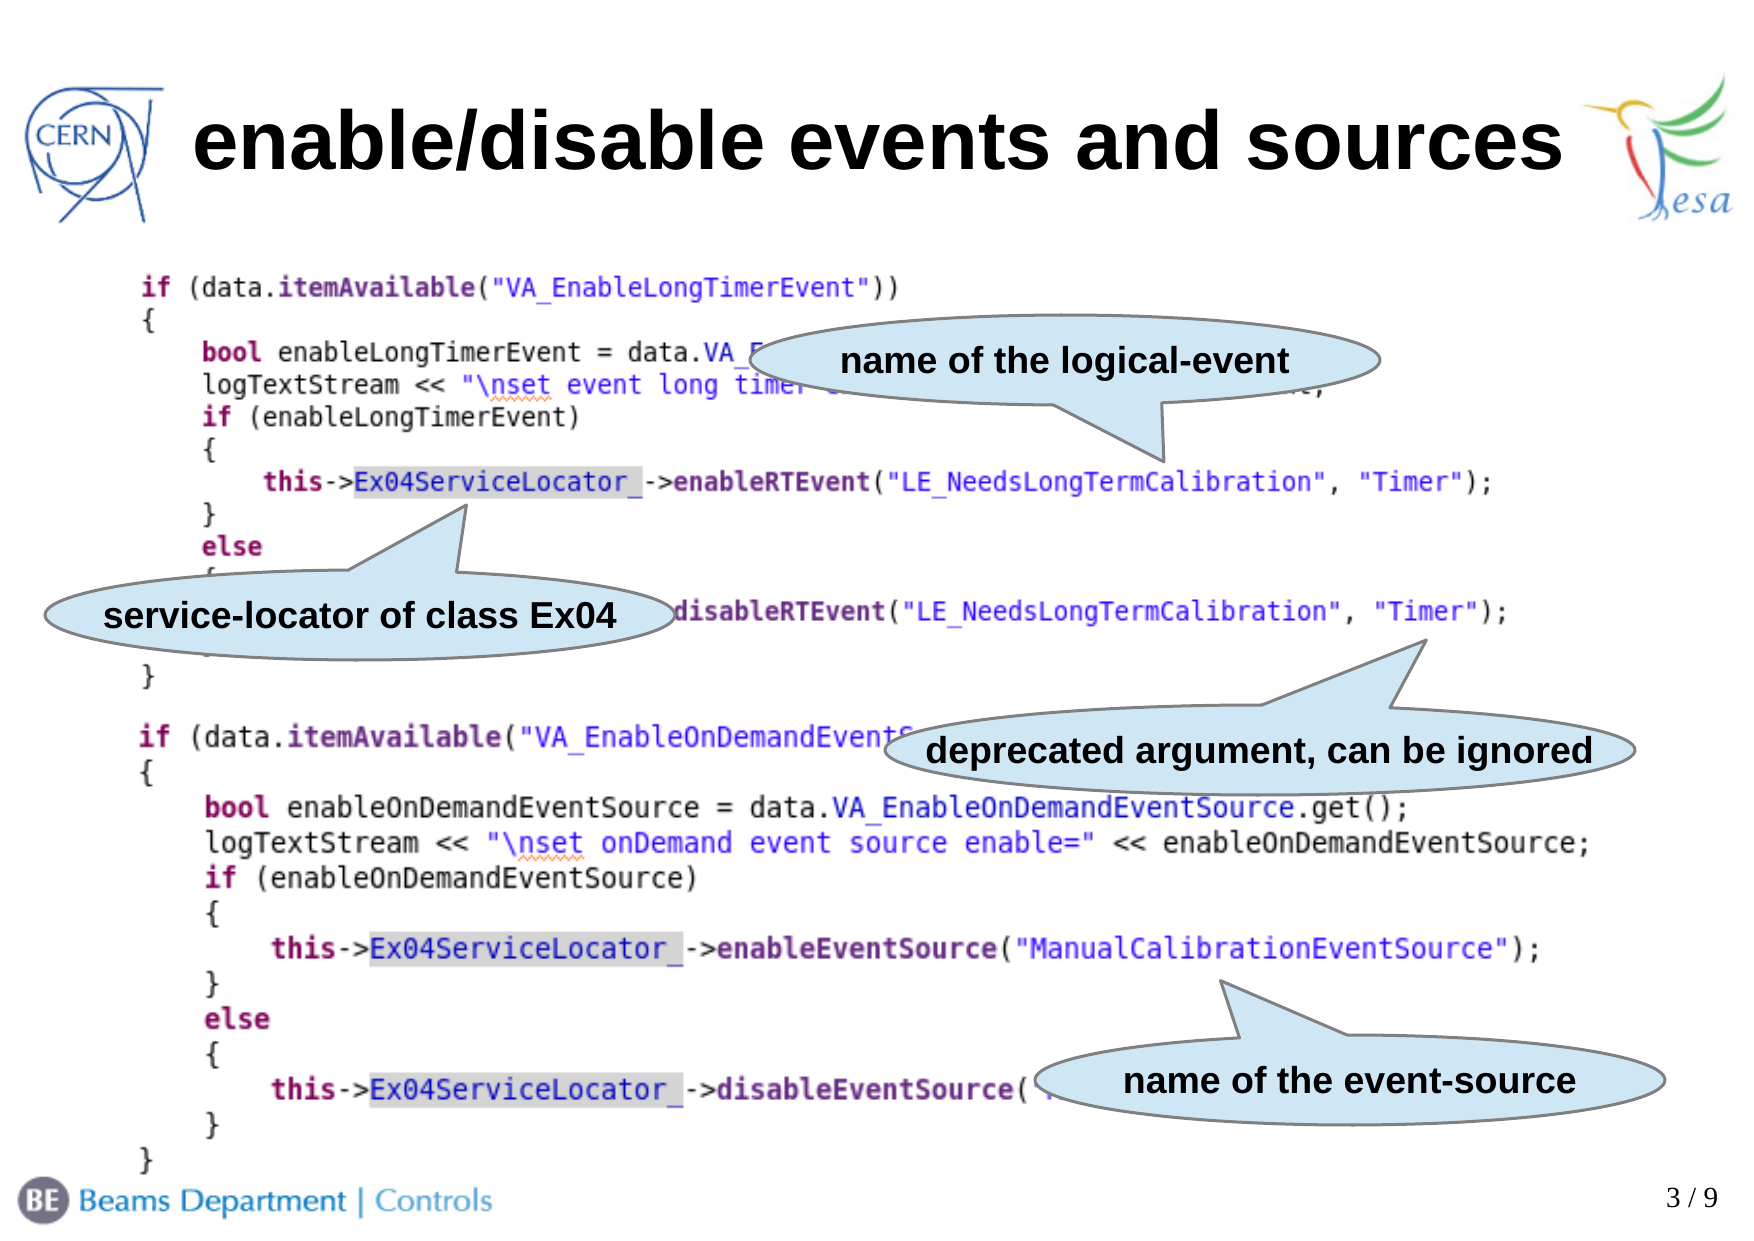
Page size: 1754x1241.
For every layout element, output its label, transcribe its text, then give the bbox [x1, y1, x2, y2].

title enable/disable events and sources [174, 18, 1584, 263]
picture [0, 704, 1597, 1241]
picture [1584, 64, 1736, 222]
text_box service-locator of class Ex04 [45, 504, 676, 661]
picture [22, 85, 166, 225]
text_box name of the event-source [1035, 980, 1665, 1126]
picture [90, 261, 1567, 699]
picture [1391, 704, 1597, 730]
text_box name of the logical-event [750, 315, 1381, 462]
text_box deprecated argument, can be ignored [885, 639, 1635, 796]
